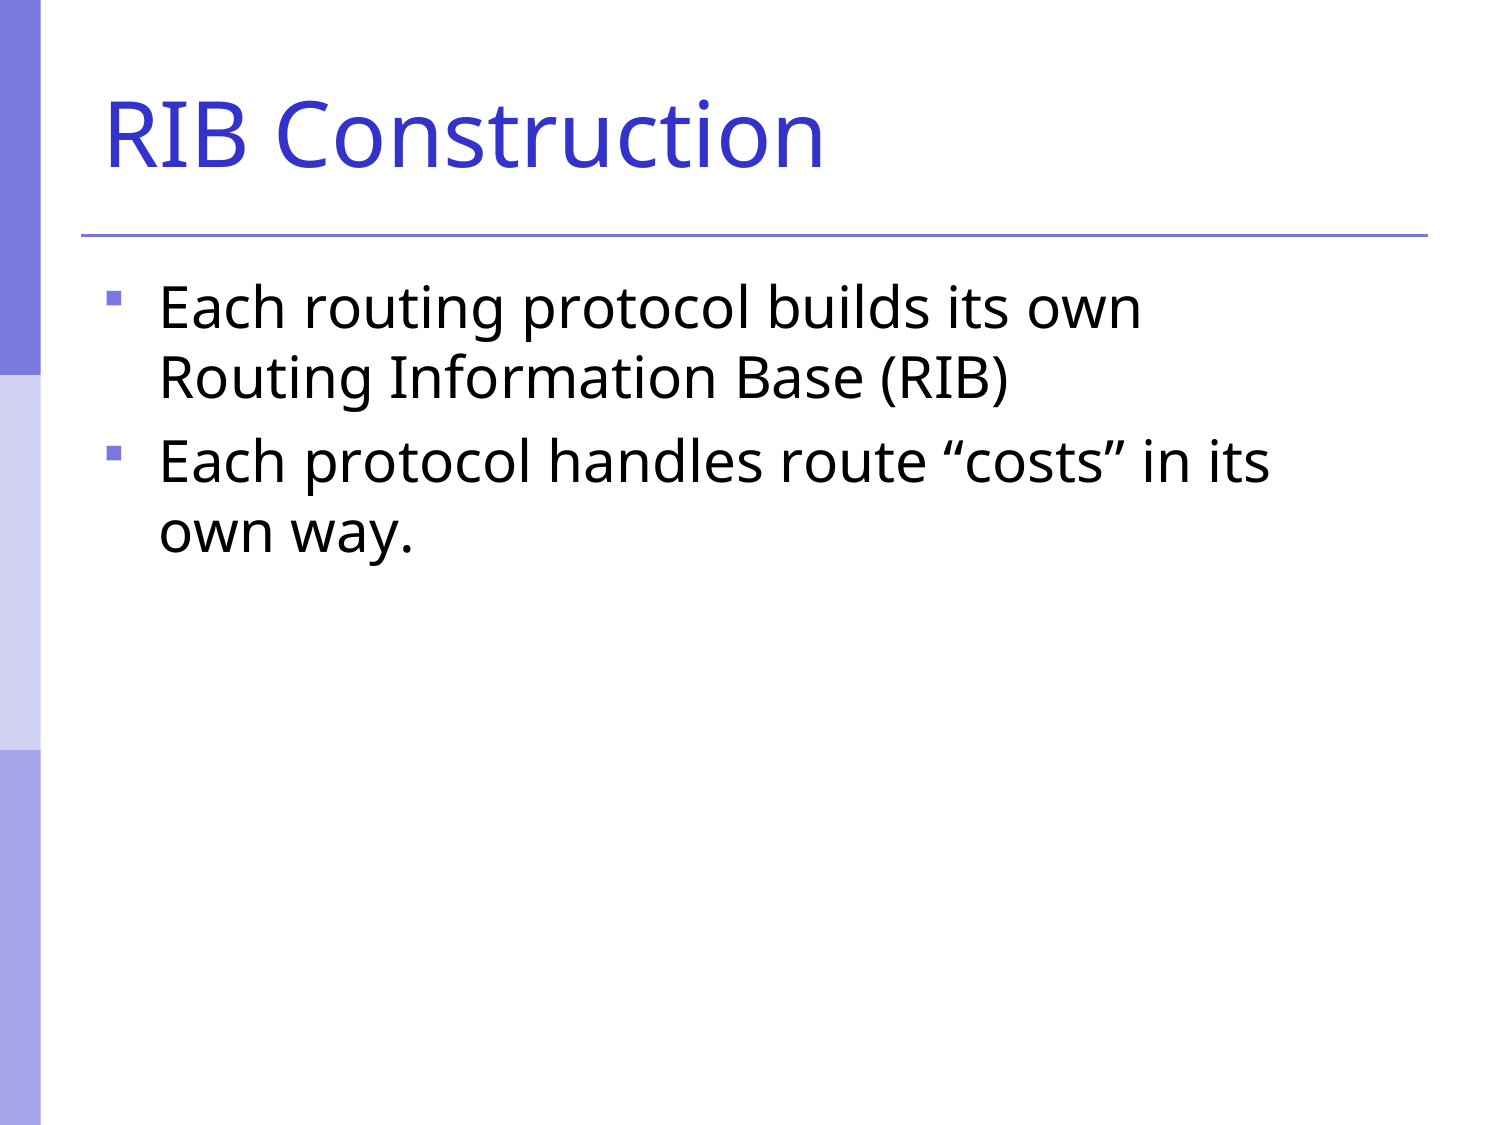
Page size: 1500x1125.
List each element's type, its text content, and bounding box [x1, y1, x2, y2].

list Each routing protocol builds its own Routing Information Base (RIB) Each protocol handles route “costs” in its own way. [87, 262, 1363, 1026]
title RIB Construction [87, 37, 1363, 225]
